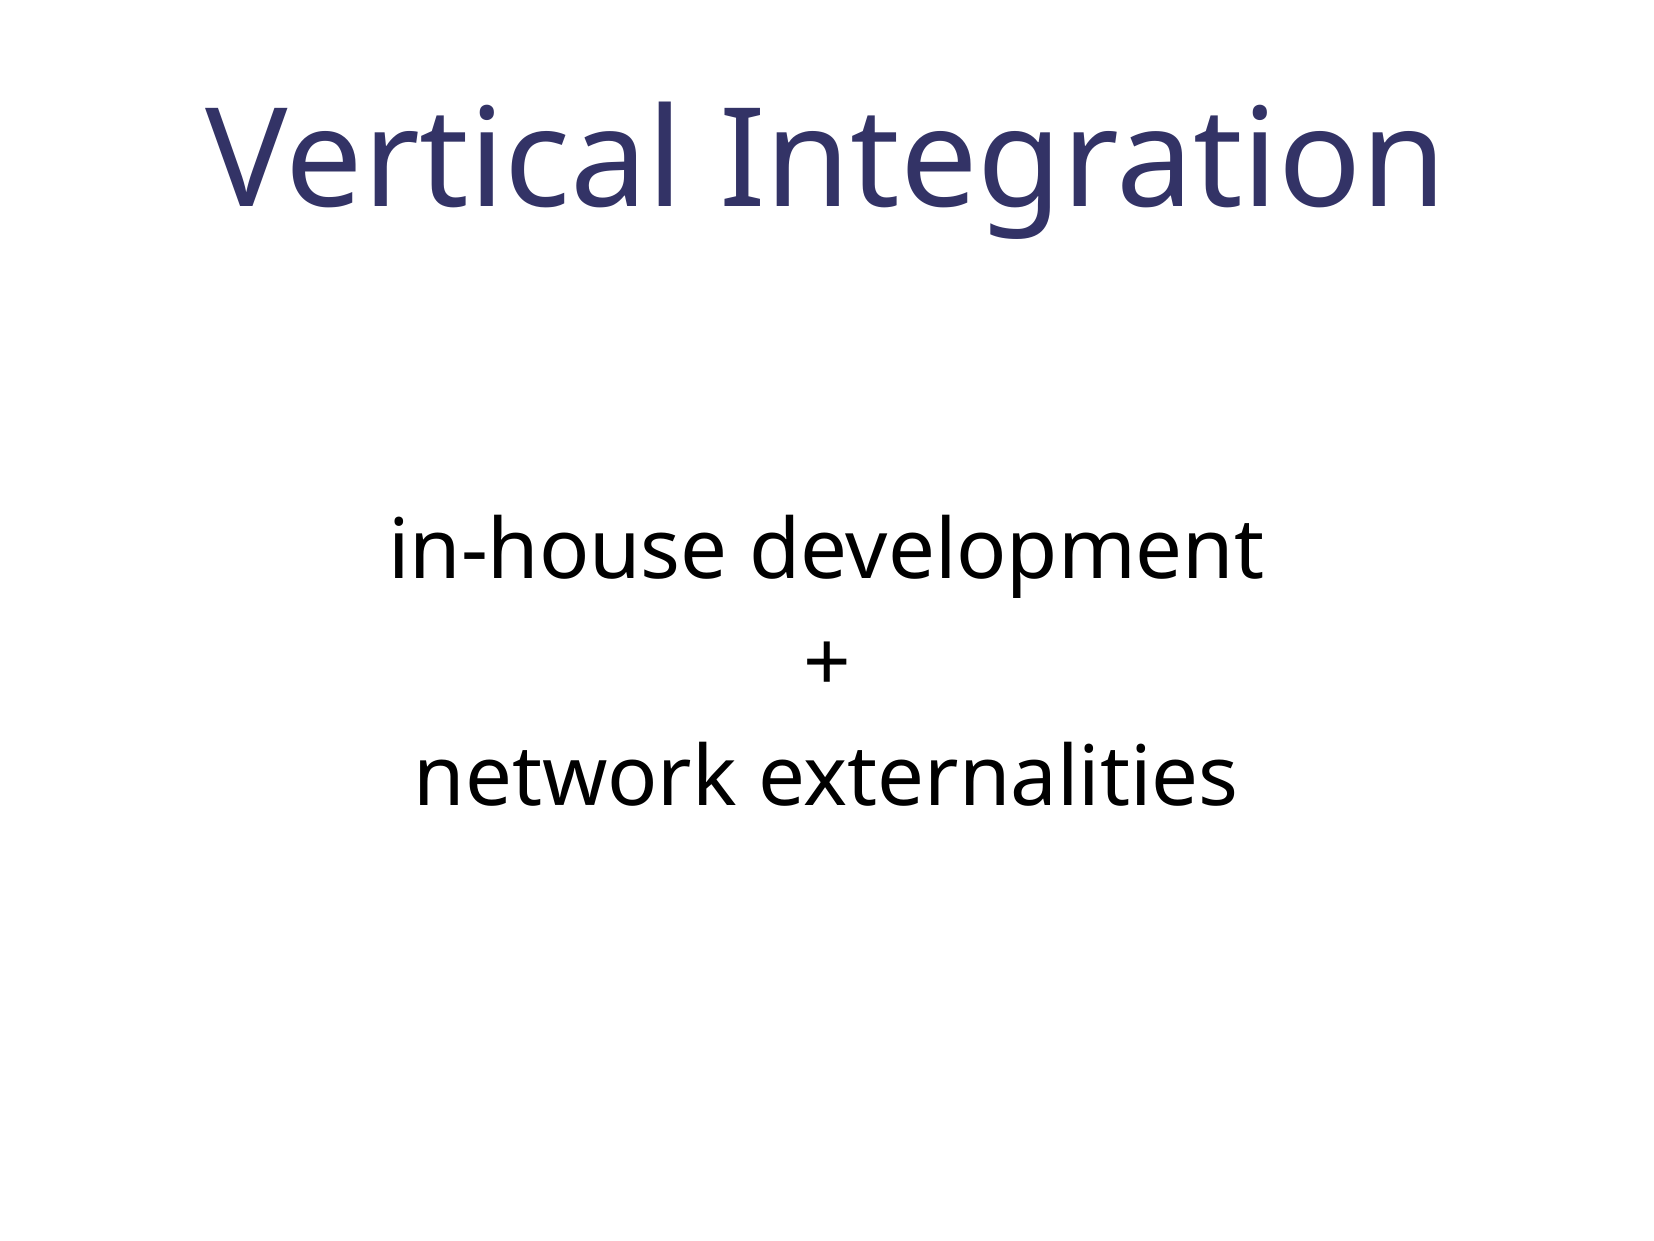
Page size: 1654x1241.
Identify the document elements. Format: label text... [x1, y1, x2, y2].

subtitle in-house development + network externalities [82, 488, 1571, 831]
title Vertical Integration [82, 56, 1571, 250]
